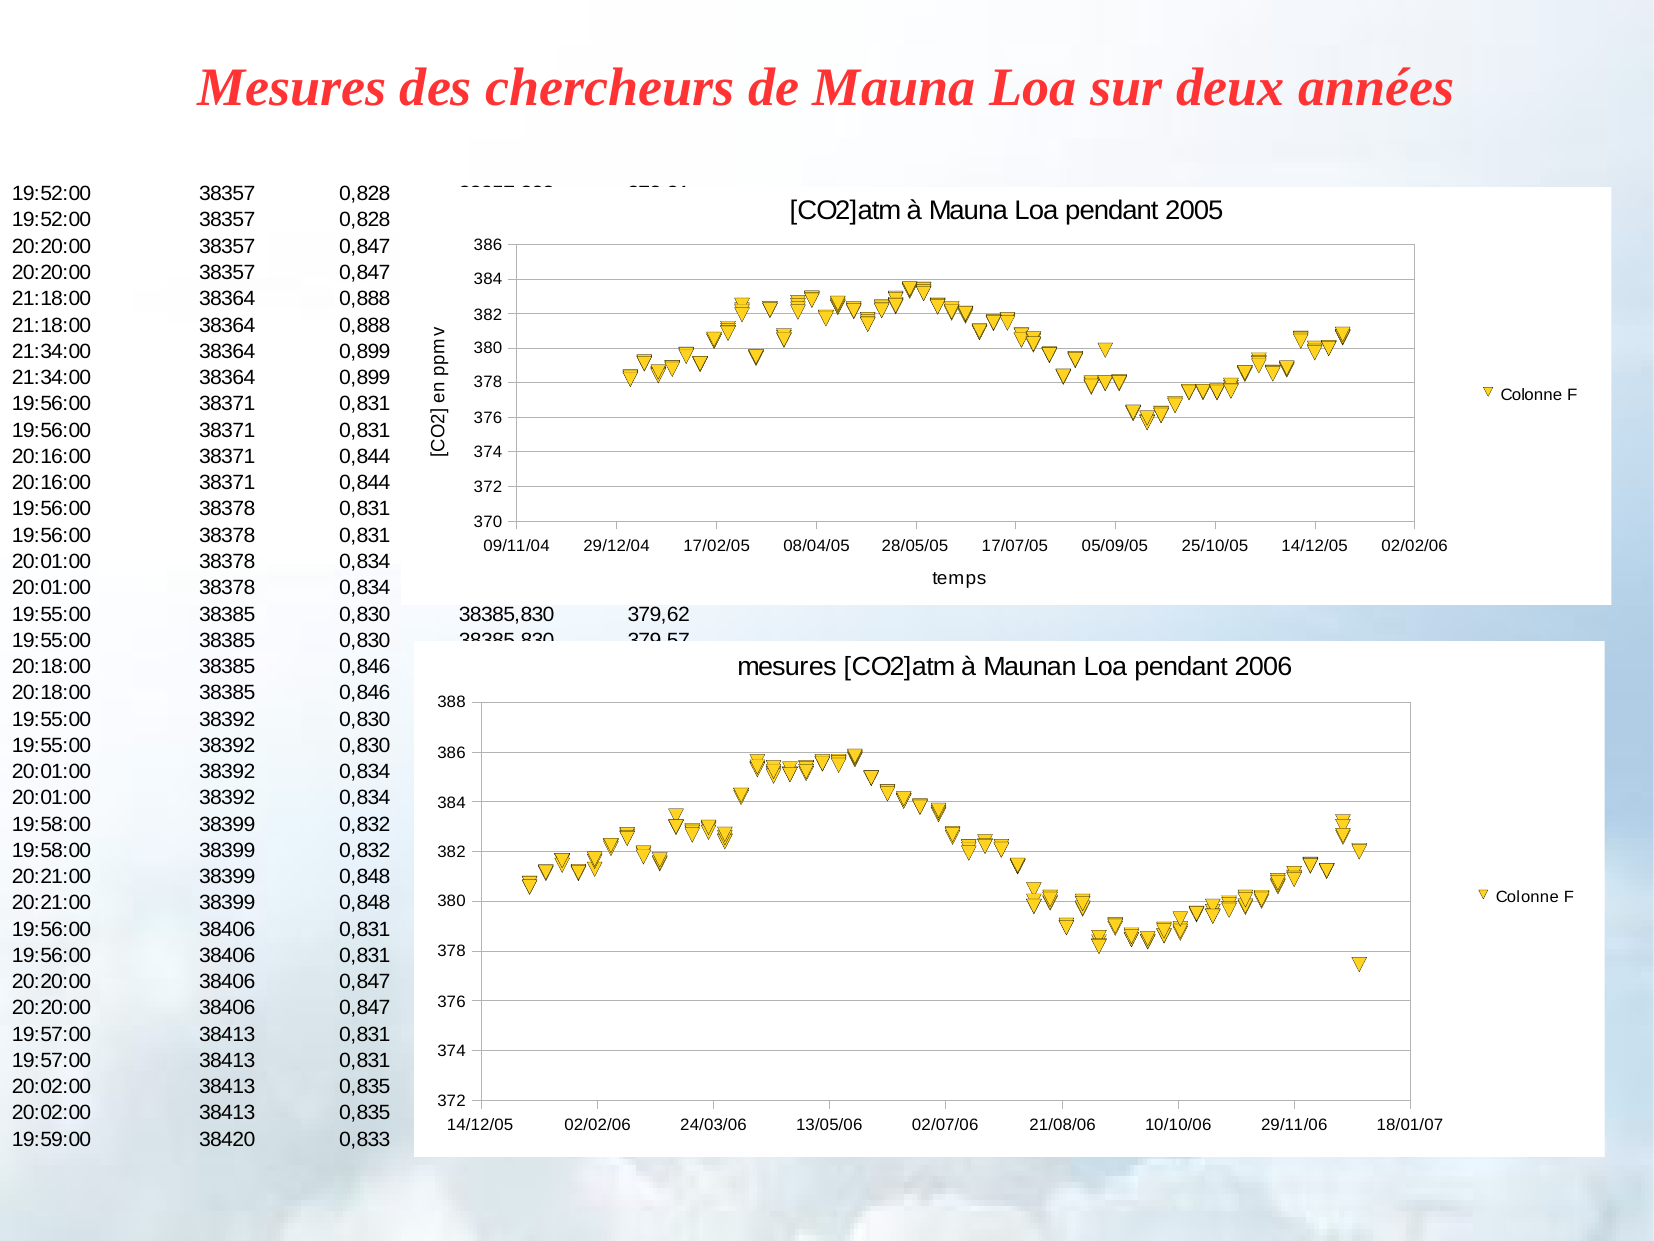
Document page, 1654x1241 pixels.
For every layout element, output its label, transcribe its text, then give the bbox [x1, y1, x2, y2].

title Mesures des chercheurs de Mauna Loa sur deux années [82, 56, 1571, 119]
chart [0, 181, 1641, 1157]
picture [0, 0, 1654, 1241]
